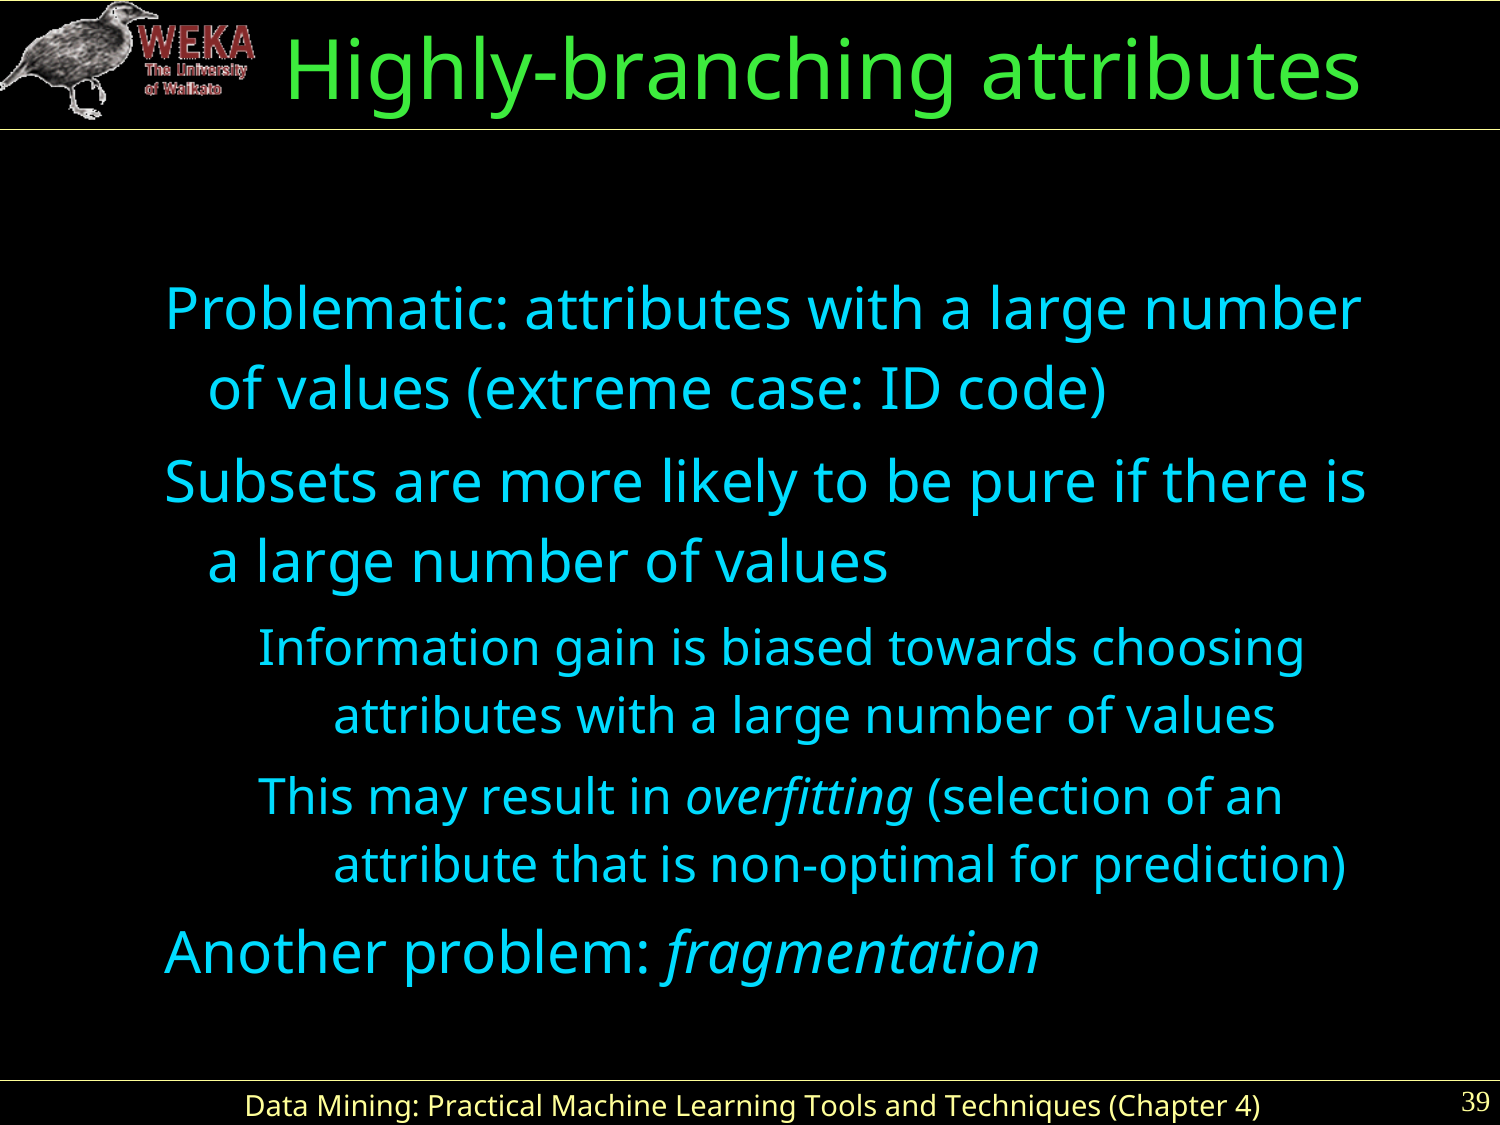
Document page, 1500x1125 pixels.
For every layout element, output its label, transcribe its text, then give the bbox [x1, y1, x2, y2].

title Highly-branching attributes [268, 0, 1500, 148]
picture [0, 1, 266, 129]
text_box Problematic: attributes with a large number of values (extreme case: ID code) Subsets are more likely to be pure if there is a large number of values Information gain is biased towards choosing attributes with a large number of values This may result in overfitting (selection of an attribute that is non-optimal for prediction) Another problem: fragmentation [149, 260, 1388, 973]
